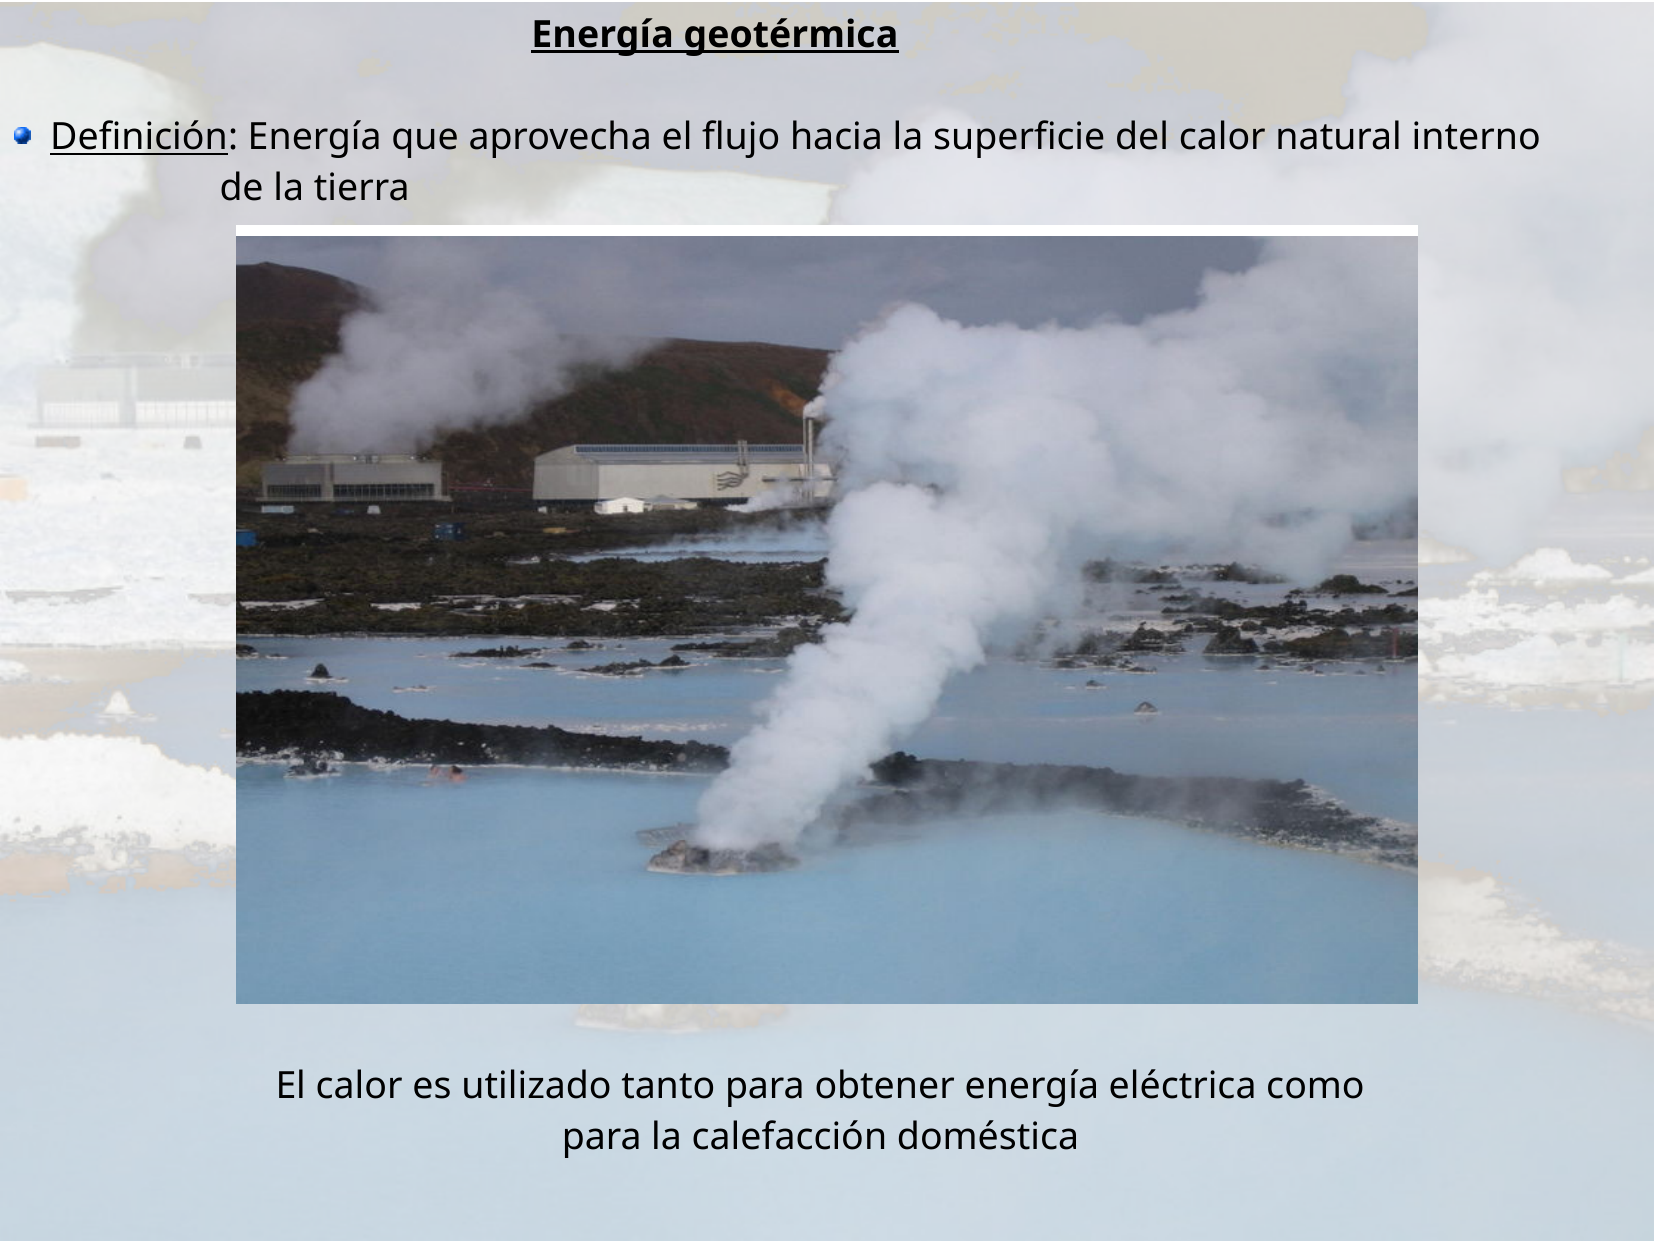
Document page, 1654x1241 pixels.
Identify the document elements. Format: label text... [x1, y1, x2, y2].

text_box Energía geotérmica [516, 0, 960, 59]
picture [0, 205, 1654, 1241]
picture [0, 2, 1654, 102]
text_box Definición: Energía que aprovecha el flujo hacia la superficie del calor natural interno de la tierra [0, 102, 1654, 205]
text_box El calor es utilizado tanto para obtener energía eléctrica como para la calefacción doméstica [260, 1051, 1465, 1154]
